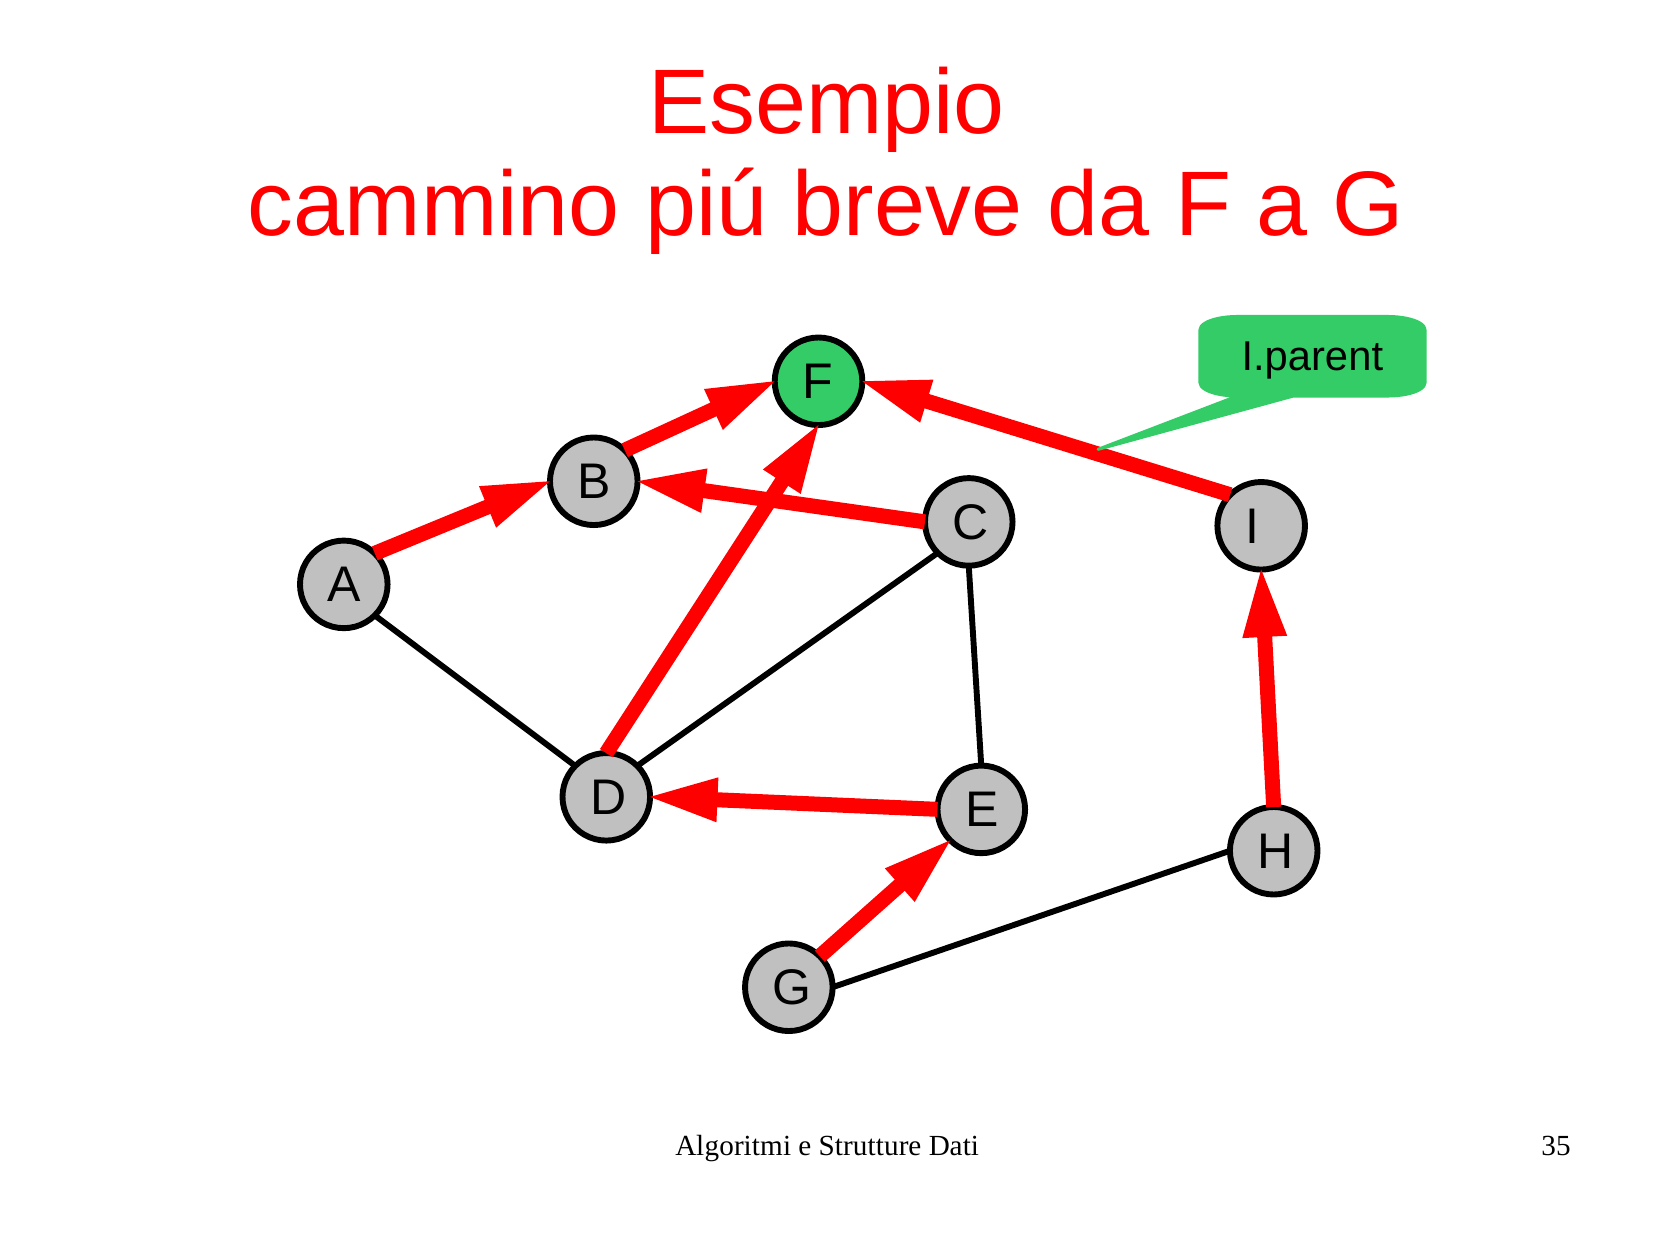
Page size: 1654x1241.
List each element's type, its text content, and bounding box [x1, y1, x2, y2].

text_box H [1230, 807, 1318, 895]
text_box G [745, 943, 833, 1032]
text_box F [774, 337, 863, 426]
title Esempio cammino piú breve da F a G [82, 49, 1571, 257]
text_box C [925, 478, 1013, 566]
text_box I.parent [1098, 316, 1426, 450]
text_box I [1217, 482, 1306, 570]
text_box A [300, 540, 388, 629]
text_box D [562, 753, 651, 841]
text_box B [550, 437, 638, 526]
text_box E [938, 765, 1026, 854]
